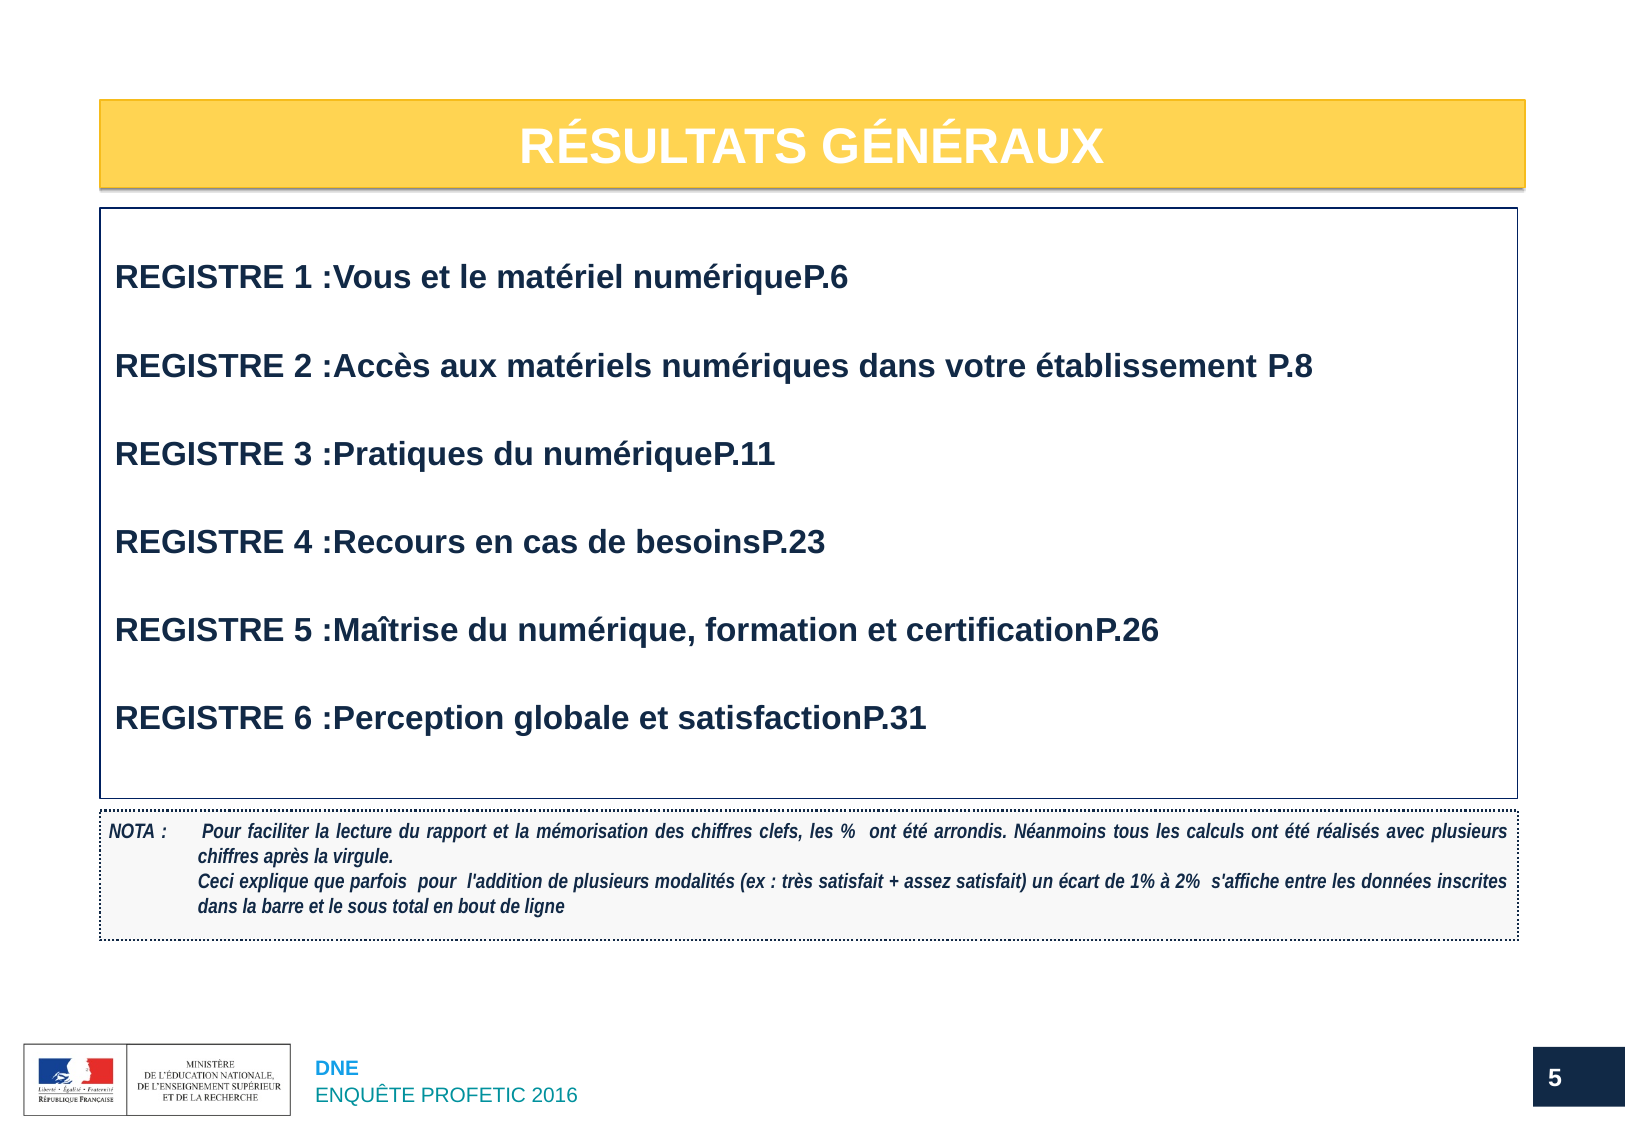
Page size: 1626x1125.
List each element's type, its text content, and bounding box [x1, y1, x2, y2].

text_box 5 [1533, 1046, 1625, 1107]
title Résultats généraux [99, 99, 1522, 188]
text_box NOTA : Pour faciliter la lecture du rapport et la mémorisation des chiffres clefs, les % ont été arrondis. Néanmoins tous les calculs ont été réalisés avec plusieurs chiffres après la virgule. Ceci explique que parfois pour l'addition de plusieurs modalités (ex : très satisfait + assez satisfait) un écart de 1% à 2% s'affiche entre les données inscrites dans la barre et le sous total en bout de ligne [99, 810, 1518, 941]
text_box REGISTRE 1 : Vous et le matériel numérique P.6 REGISTRE 2 : Accès aux matériels numériques dans votre établissement P.8 REGISTRE 3 : Pratiques du numérique P.11 REGISTRE 4 : Recours en cas de besoins P.23 REGISTRE 5 : Maîtrise du numérique, formation et certification P.26 REGISTRE 6 : Perception globale et satisfaction P.31 [99, 208, 1518, 799]
